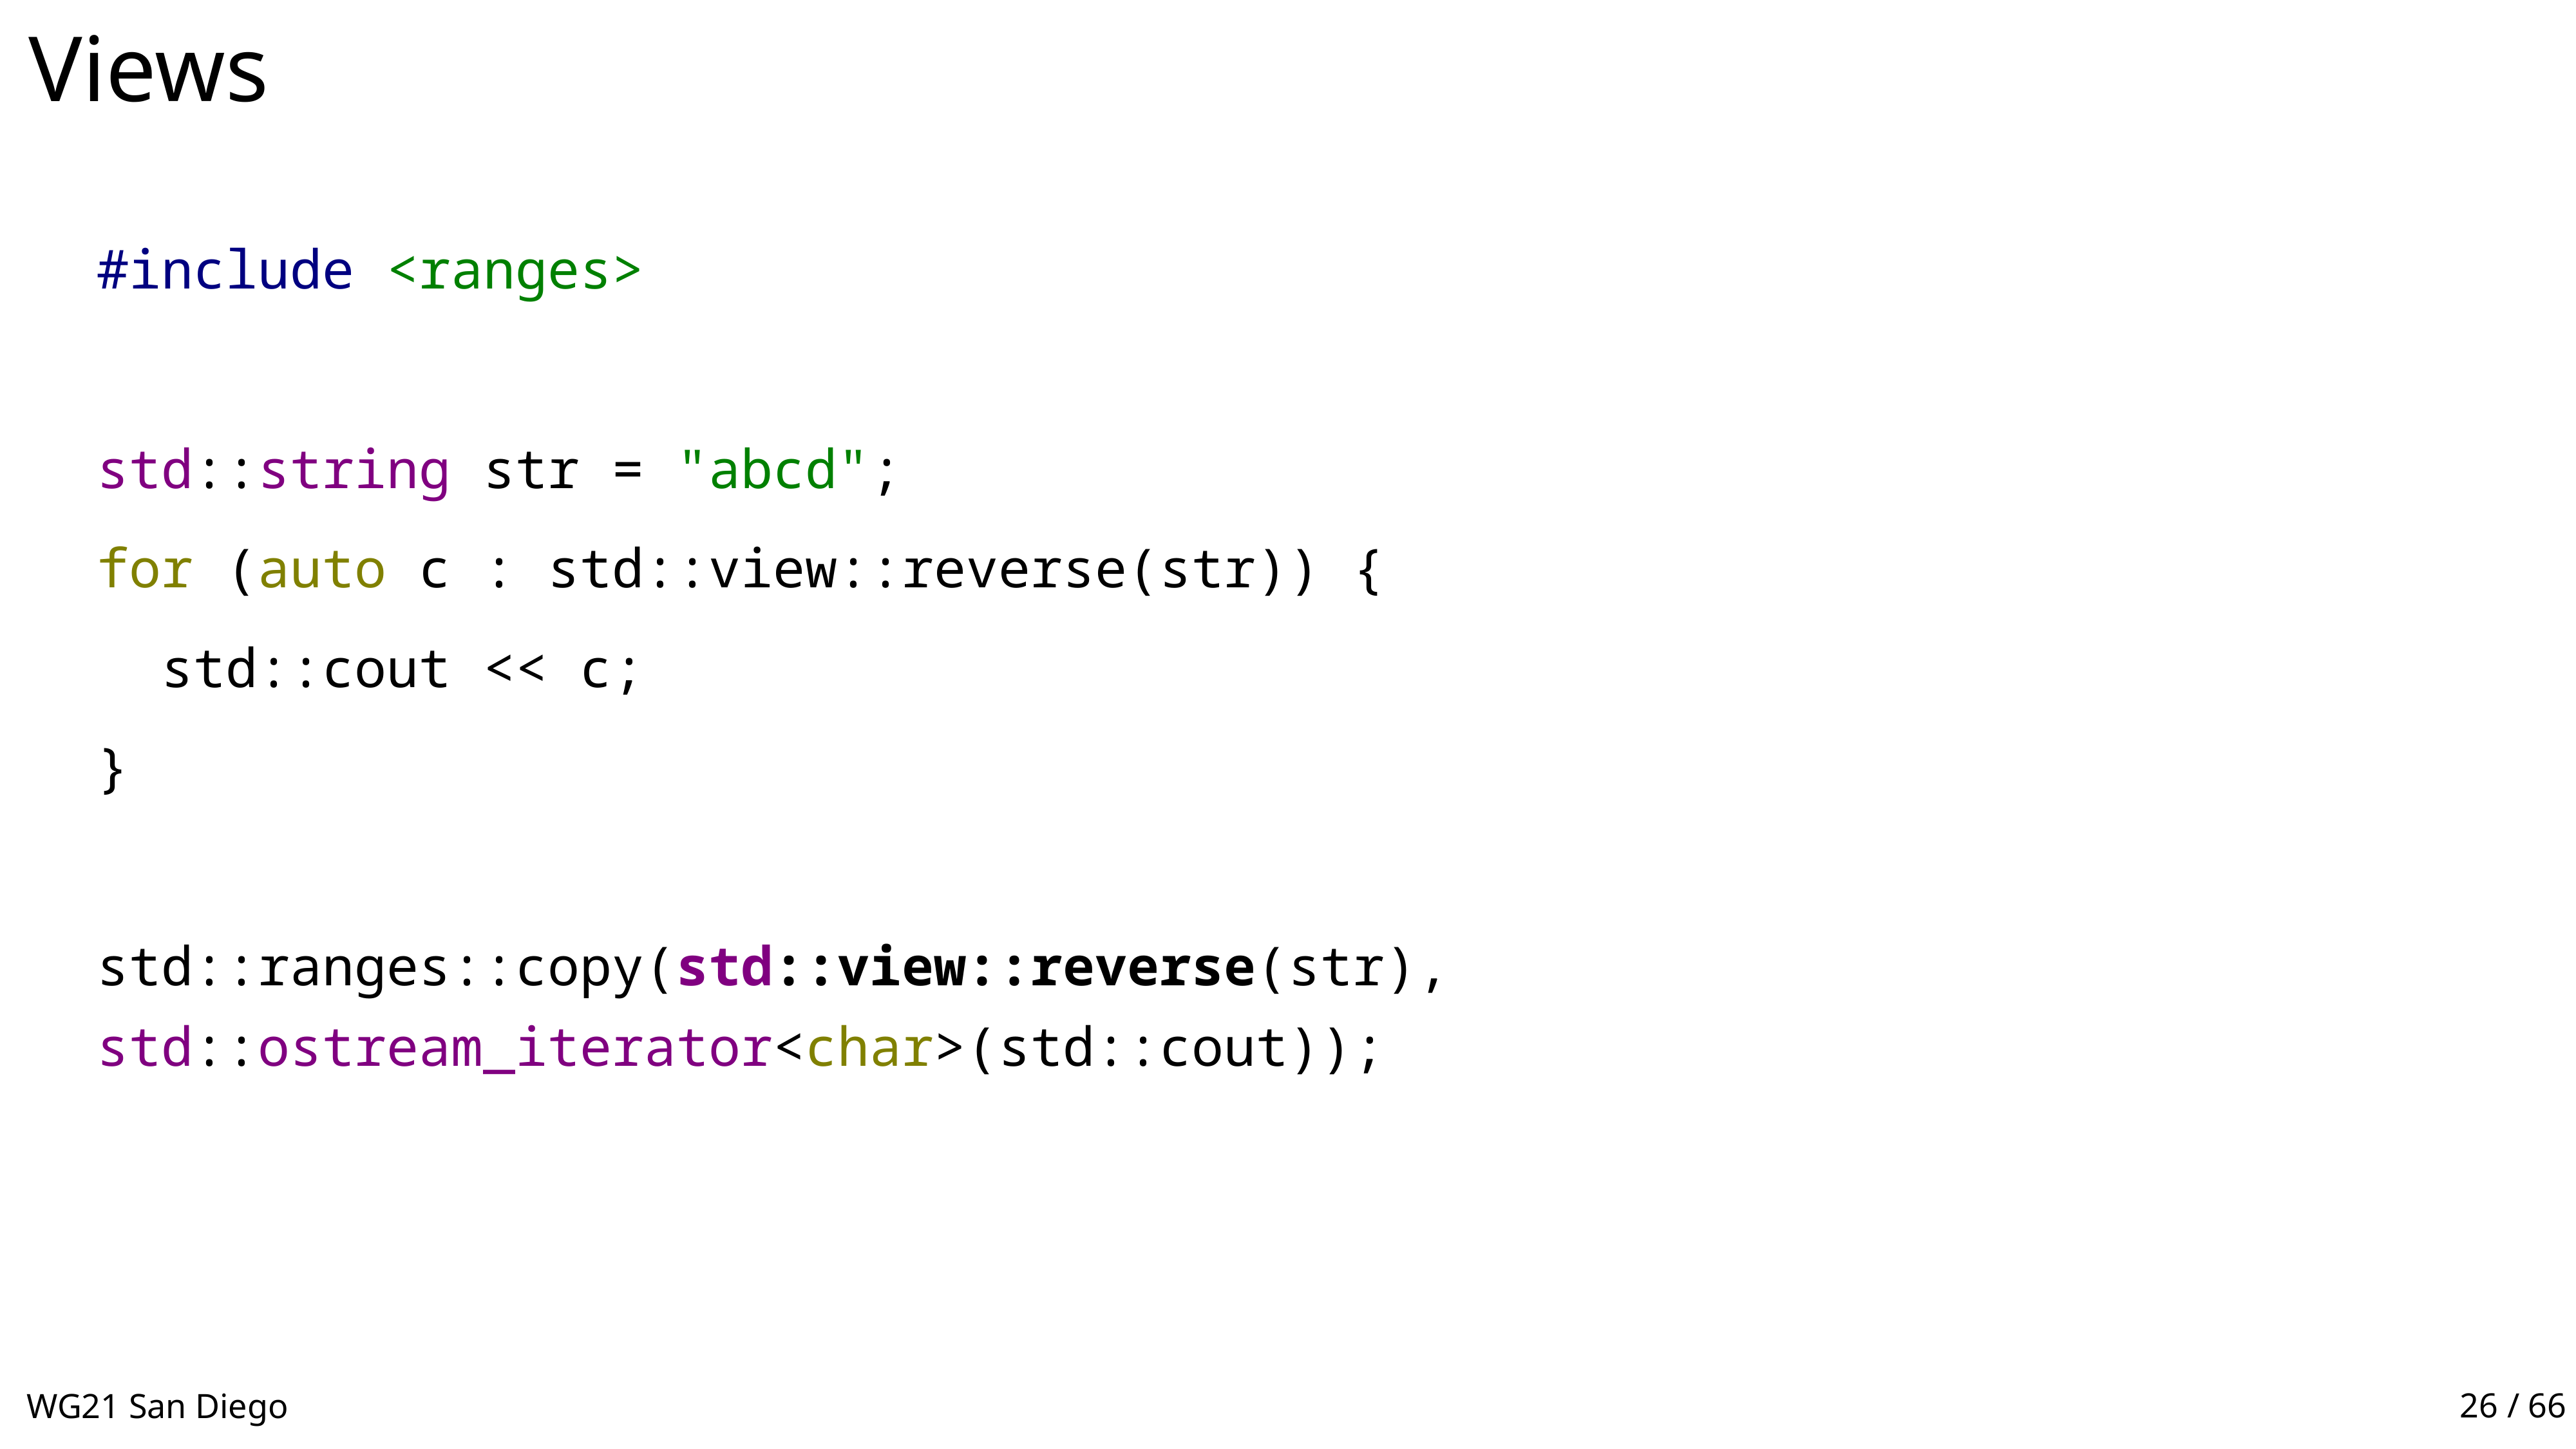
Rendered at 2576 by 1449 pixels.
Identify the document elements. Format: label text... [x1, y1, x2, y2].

list <number> / 66 [1479, 1376, 2576, 1431]
list #include <ranges> std::string str = "abcd"; for (auto c : std::view::reverse(str)) { std::cout << c; } std::ranges::copy(std::view::reverse(str), std::ostream_iterator<char>(std::cout)); [87, 214, 2551, 1382]
title Views [19, 19, 2551, 155]
list WG21 San Diego [17, 1376, 1114, 1431]
